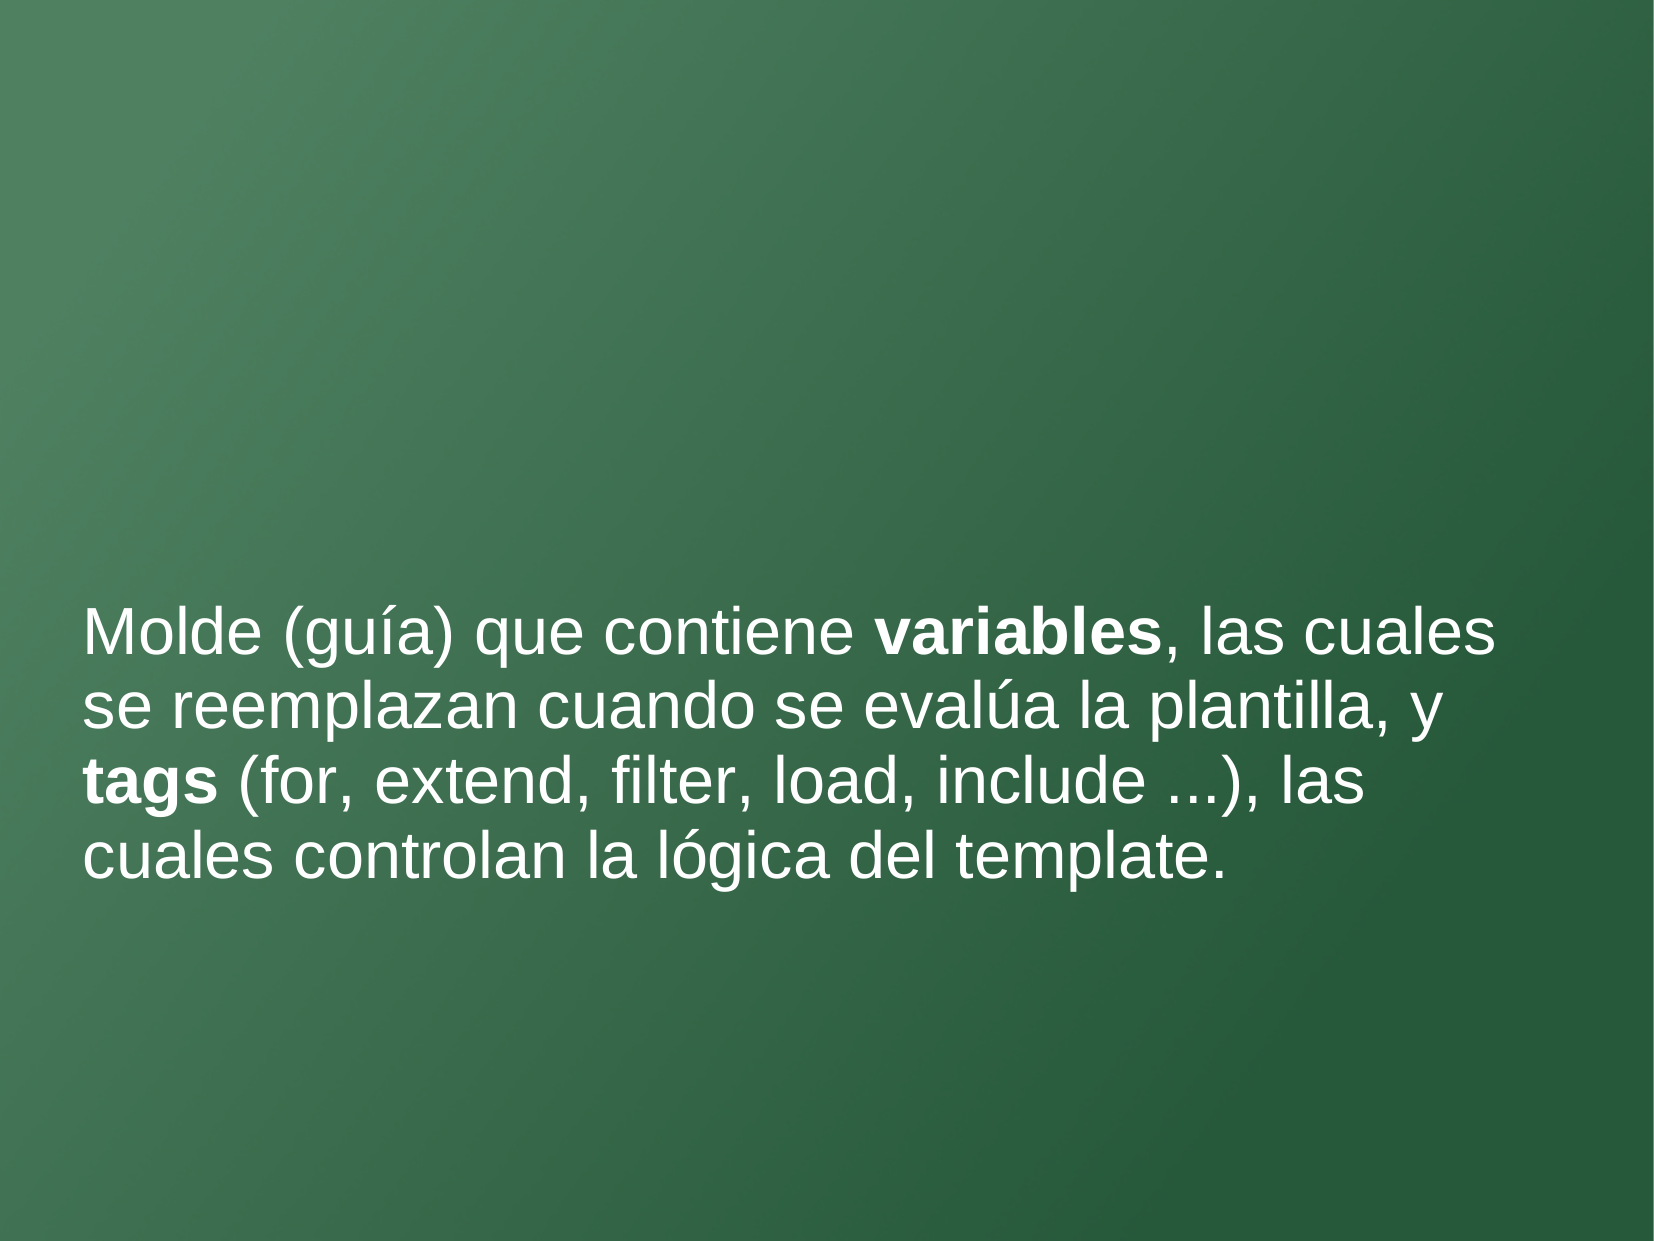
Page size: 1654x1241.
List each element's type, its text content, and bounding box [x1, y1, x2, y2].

picture [0, 0, 1654, 1241]
subtitle Molde (guía) que contiene variables, las cuales se reemplazan cuando se evalúa la plantilla, y tags (for, extend, filter, load, include ...), las cuales controlan la lógica del template. [82, 425, 1571, 1062]
